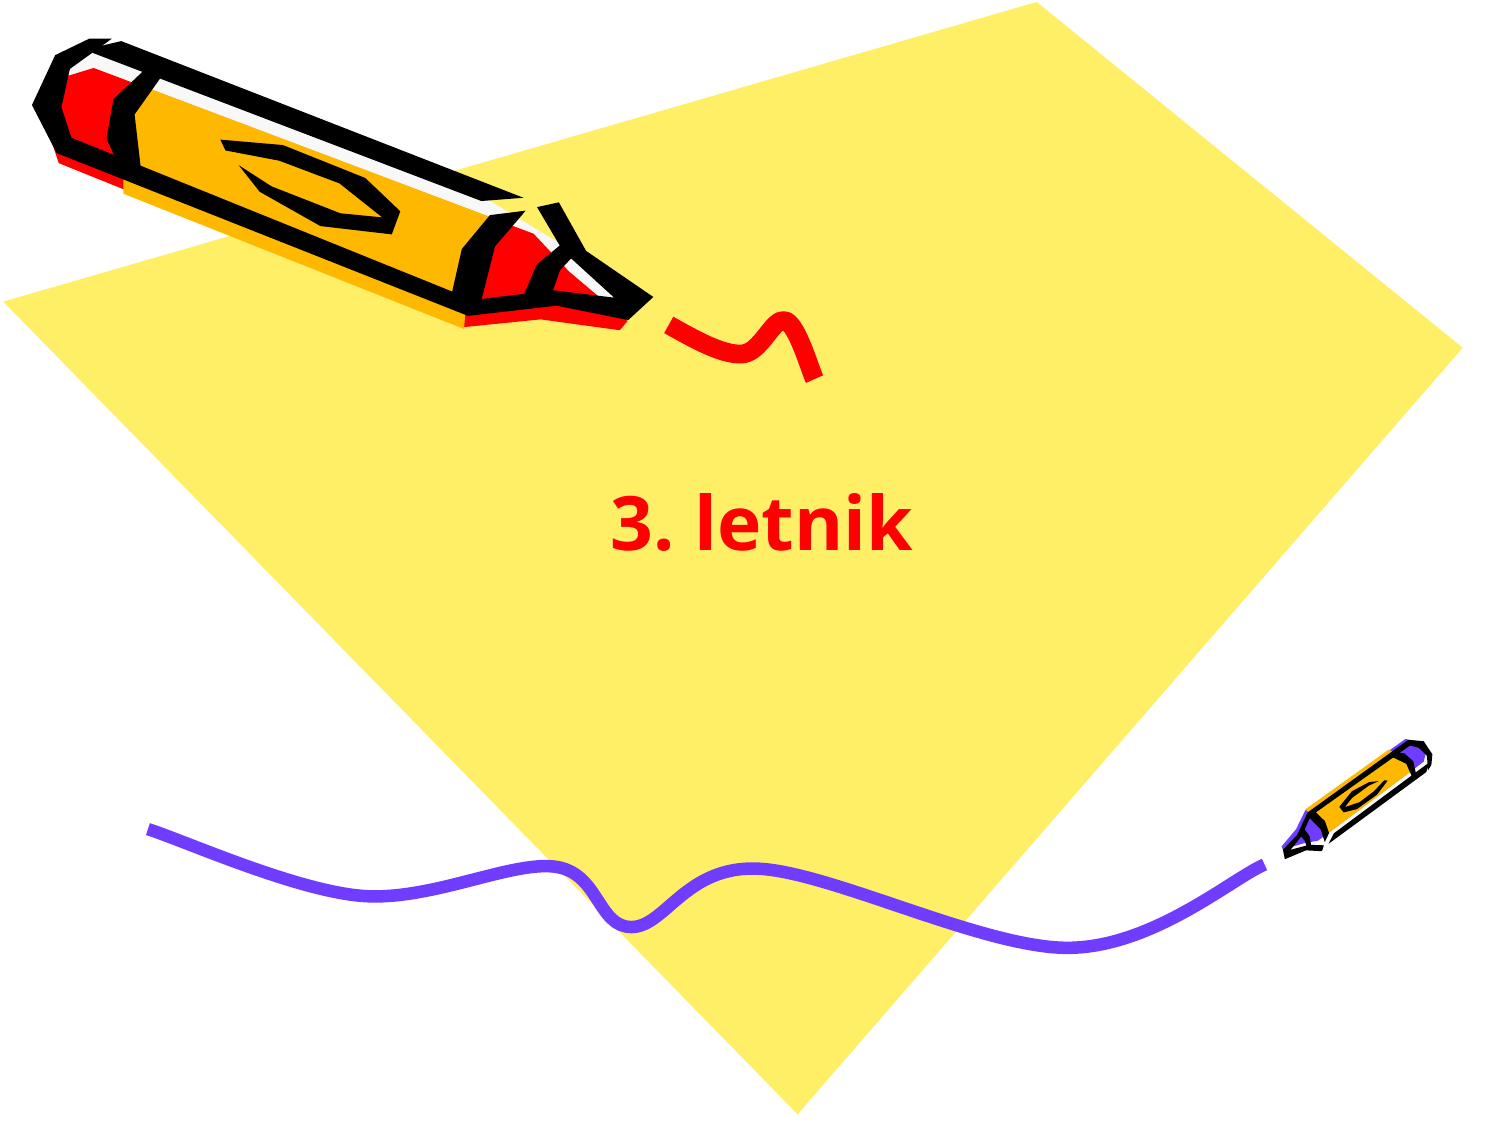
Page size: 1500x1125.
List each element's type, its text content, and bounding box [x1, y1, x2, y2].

text_box 3. letnik [289, 467, 1235, 763]
